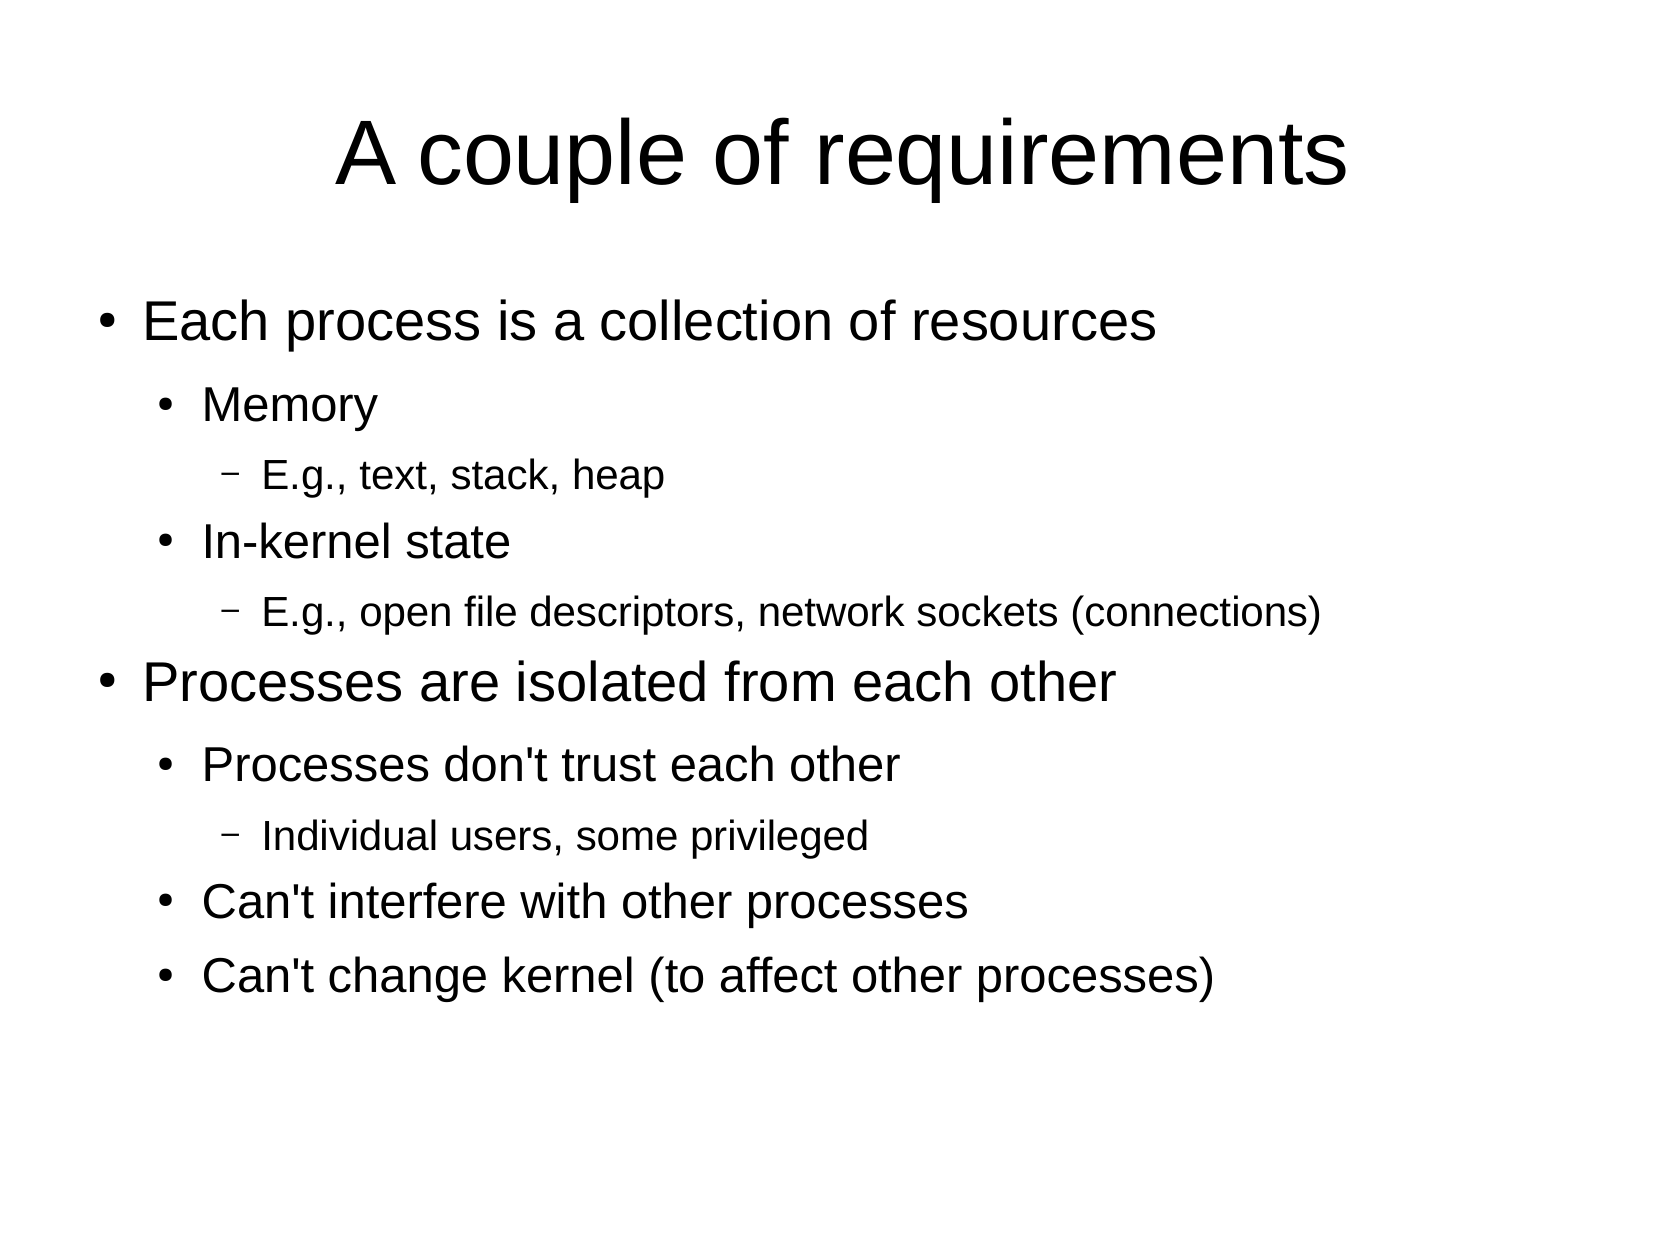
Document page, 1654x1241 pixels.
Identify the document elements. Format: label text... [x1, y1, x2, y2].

list Each process is a collection of resources Memory E.g., text, stack, heap In-kernel state E.g., open file descriptors, network sockets (connections) Processes are isolated from each other Processes don't trust each other Individual users, some privileged Can't interfere with other processes Can't change kernel (to affect other processes) [82, 290, 1571, 1010]
title A couple of requirements [82, 49, 1571, 257]
